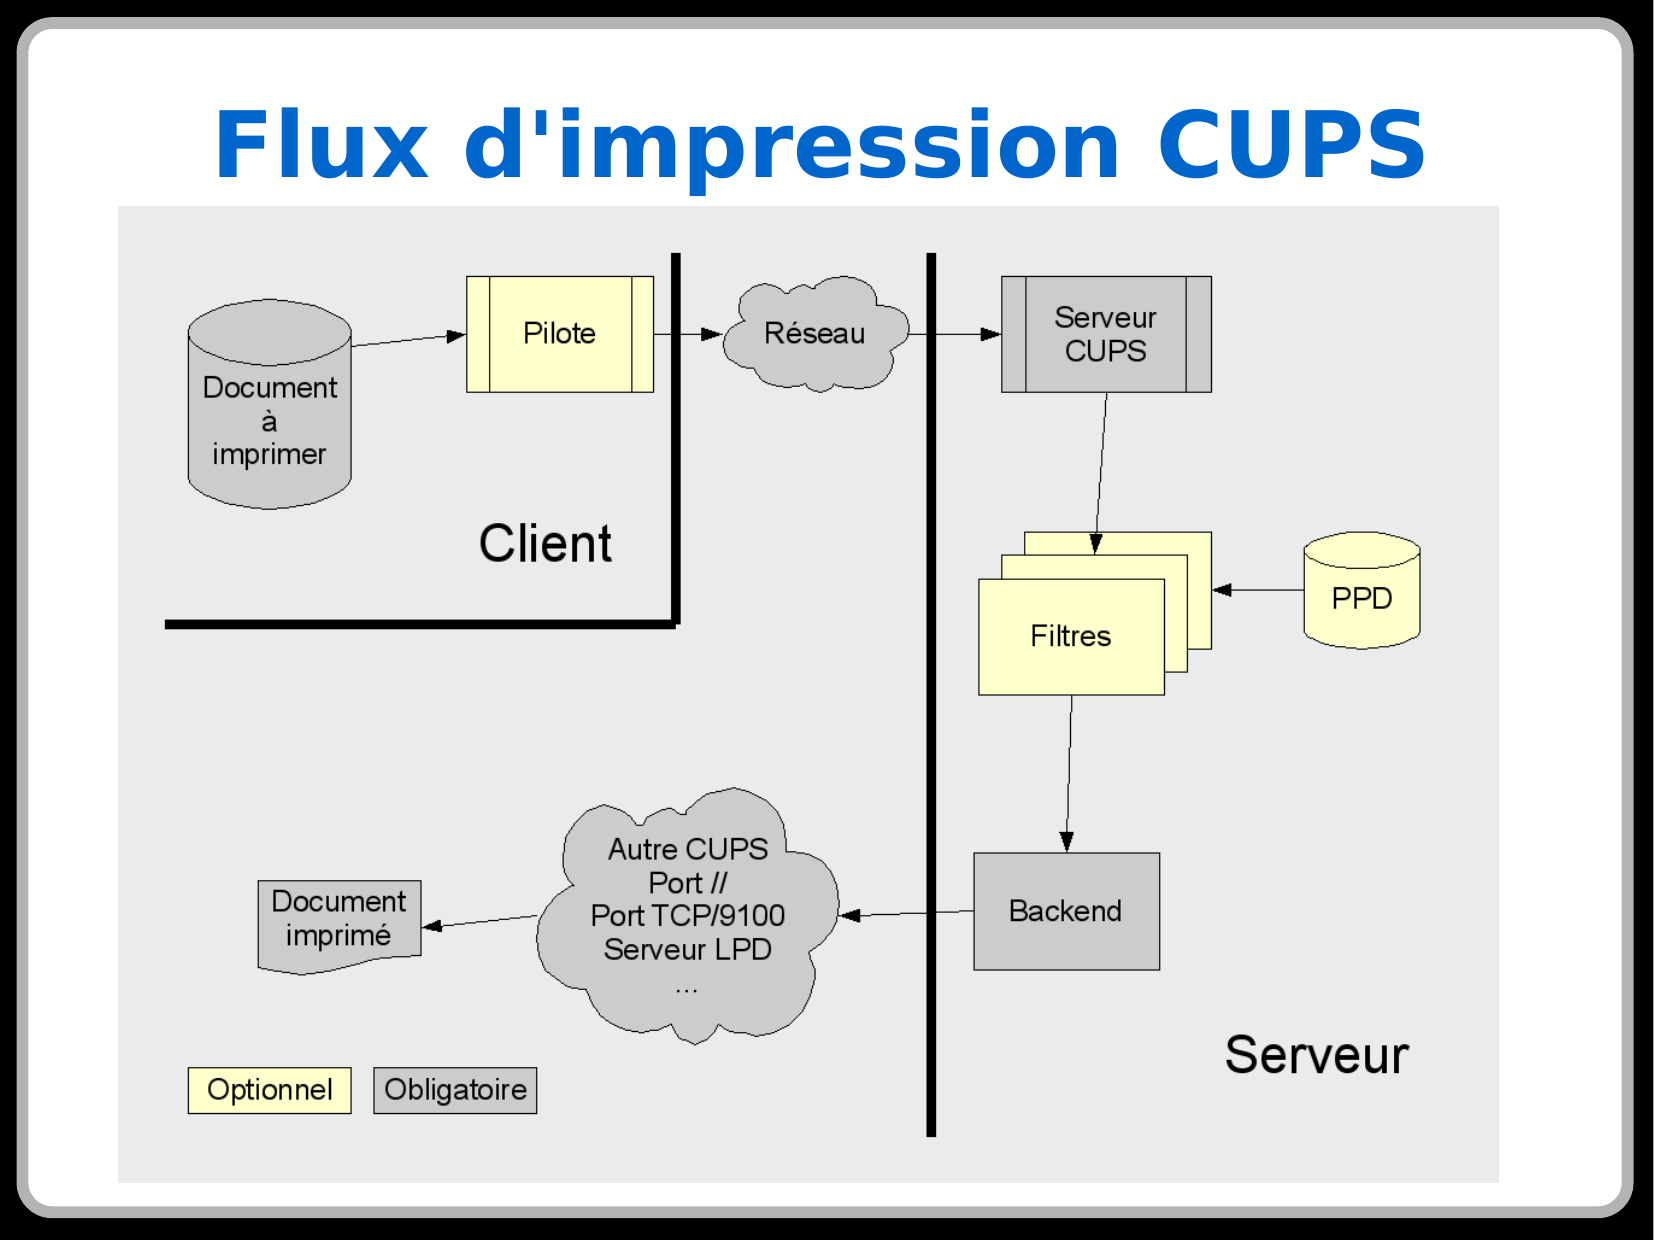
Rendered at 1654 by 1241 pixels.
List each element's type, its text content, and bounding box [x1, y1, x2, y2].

title Flux d'impression CUPS [67, 91, 1577, 199]
picture [118, 206, 1499, 1183]
